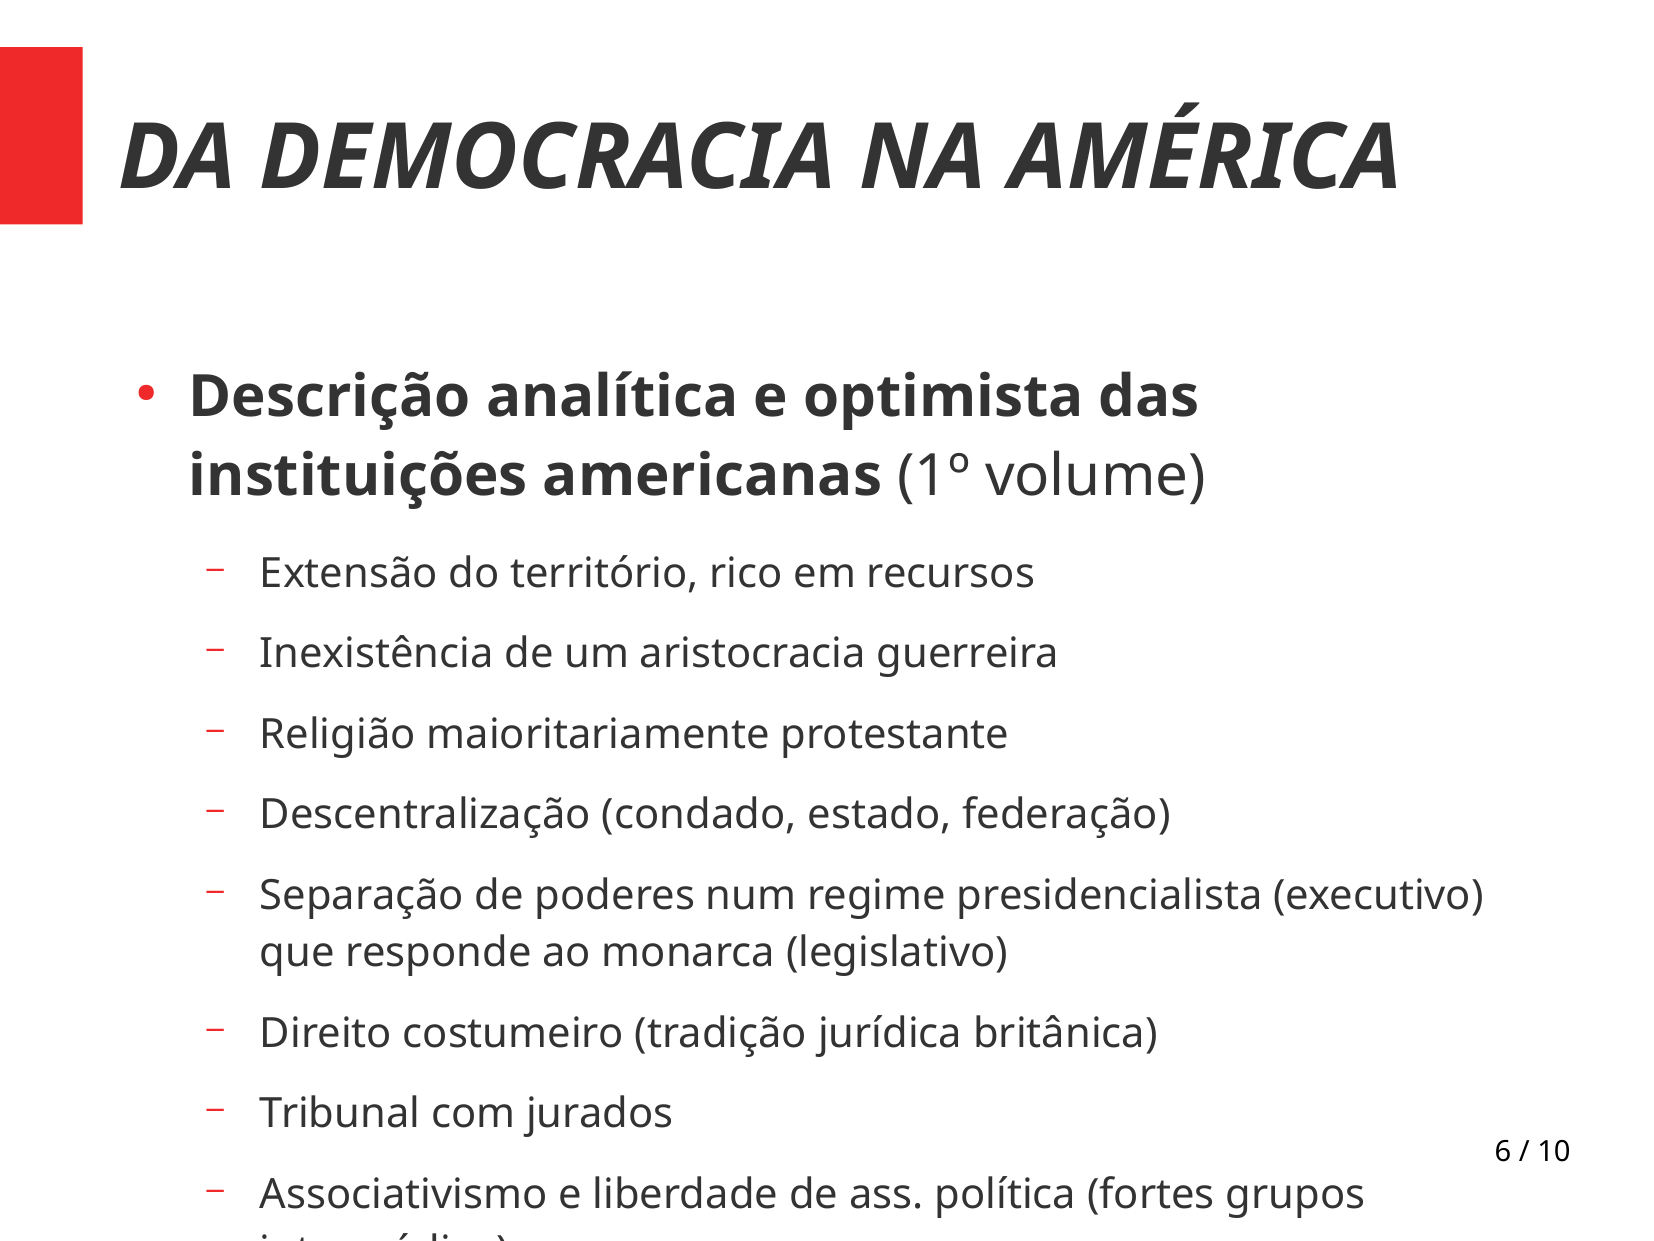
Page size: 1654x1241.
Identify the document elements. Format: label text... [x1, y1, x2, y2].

title DA DEMOCRACIA NA AMÉRICA [118, 45, 1571, 260]
list Descrição analítica e optimista das instituições americanas (1º volume) Extensão do território, rico em recursos Inexistência de um aristocracia guerreira Religião maioritariamente protestante Descentralização (condado, estado, federação) Separação de poderes num regime presidencialista (executivo) que responde ao monarca (legislativo) Direito costumeiro (tradição jurídica britânica) Tribunal com jurados Associativismo e liberdade de ass. política (fortes grupos intermédios) [118, 354, 1536, 1074]
